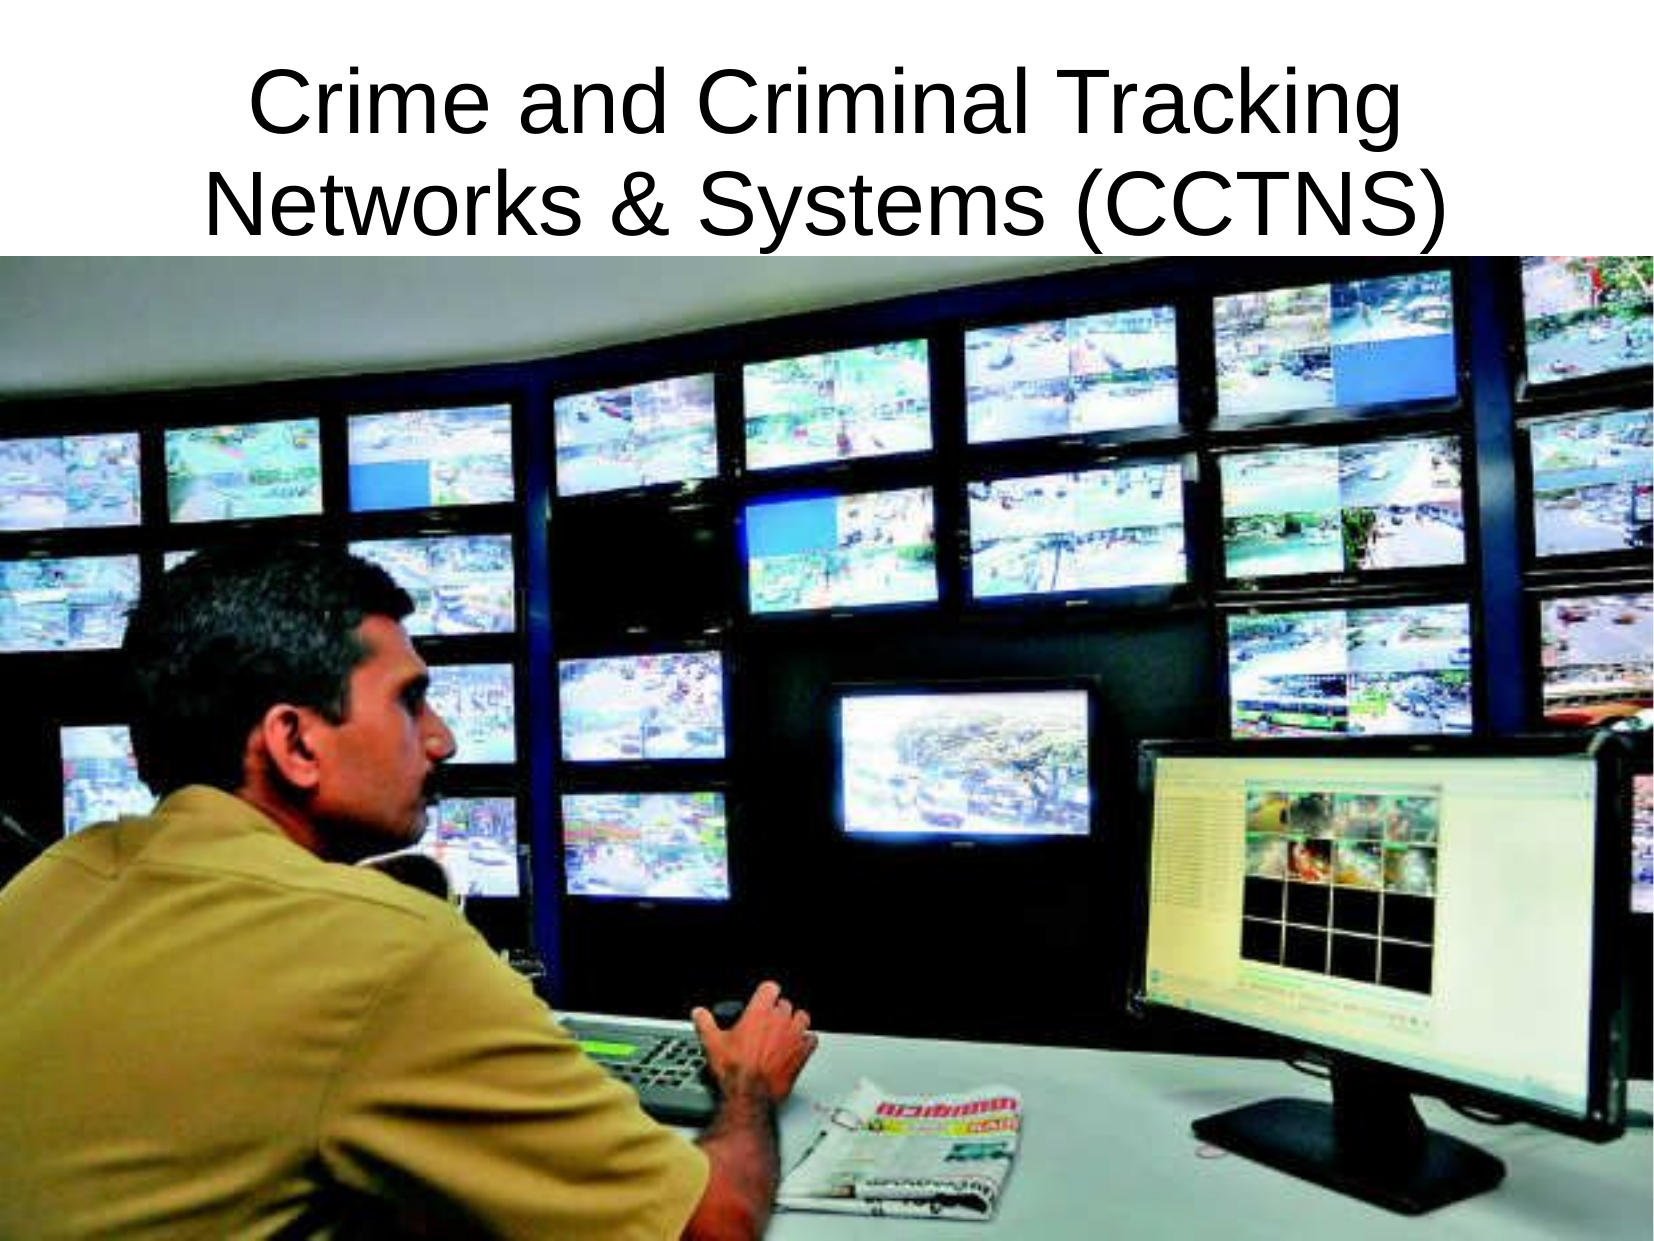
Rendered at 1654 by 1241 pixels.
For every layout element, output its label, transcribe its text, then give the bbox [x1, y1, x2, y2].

title Crime and Criminal Tracking Networks & Systems (CCTNS) [82, 49, 1571, 256]
picture [0, 256, 1654, 1241]
